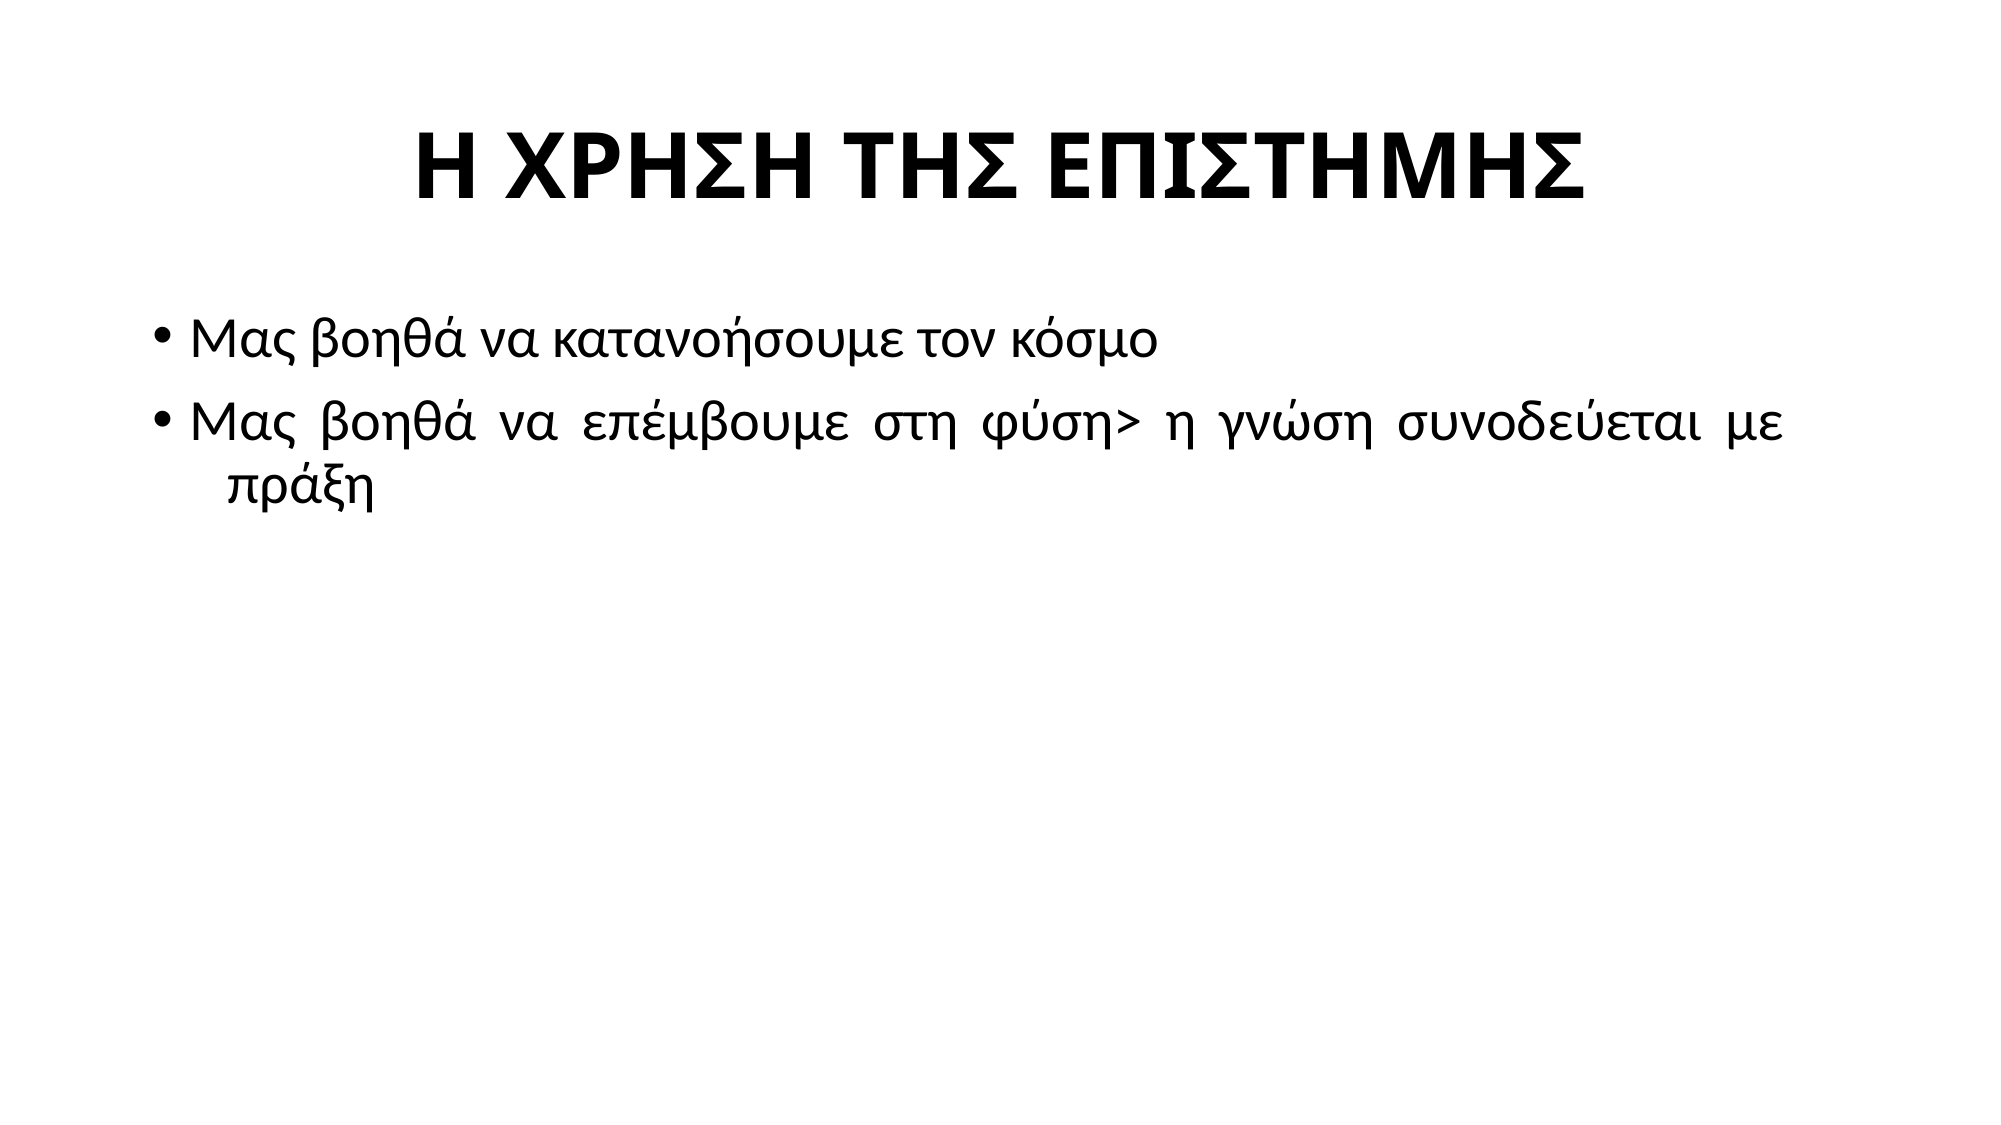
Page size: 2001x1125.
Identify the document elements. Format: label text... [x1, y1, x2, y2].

list Μας βοηθά να κατανοήσουμε τον κόσμο Μας βοηθά να επέμβουμε στη φύση> η γνώση συνοδεύεται με πράξη [137, 299, 1863, 1014]
title Η ΧΡΗΣΗ ΤΗΣ ΕΠΙΣΤΗΜΗΣ [137, 59, 1863, 278]
